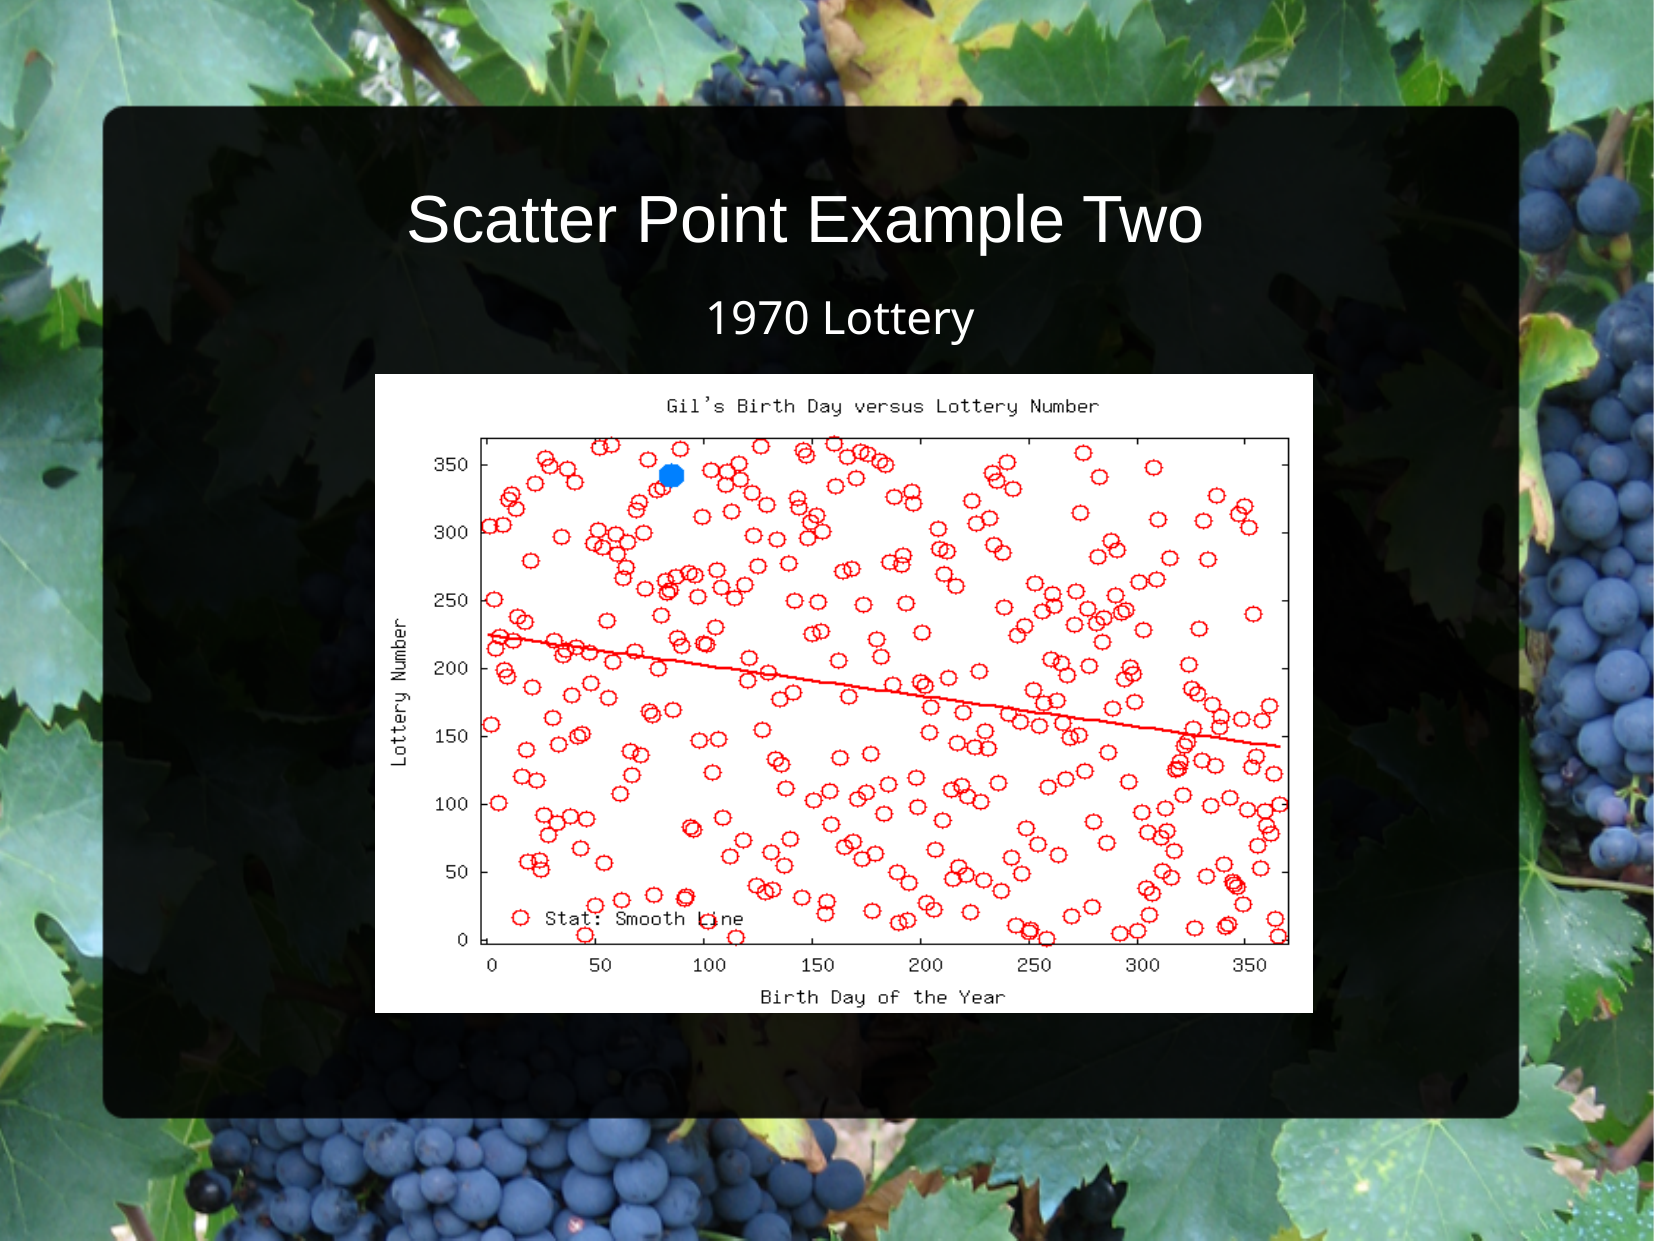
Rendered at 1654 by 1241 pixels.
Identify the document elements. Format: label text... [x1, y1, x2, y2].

text_box 1970 Lottery [664, 278, 1038, 368]
picture [0, 0, 1654, 1241]
title Scatter Point Example Two [112, 181, 1501, 257]
